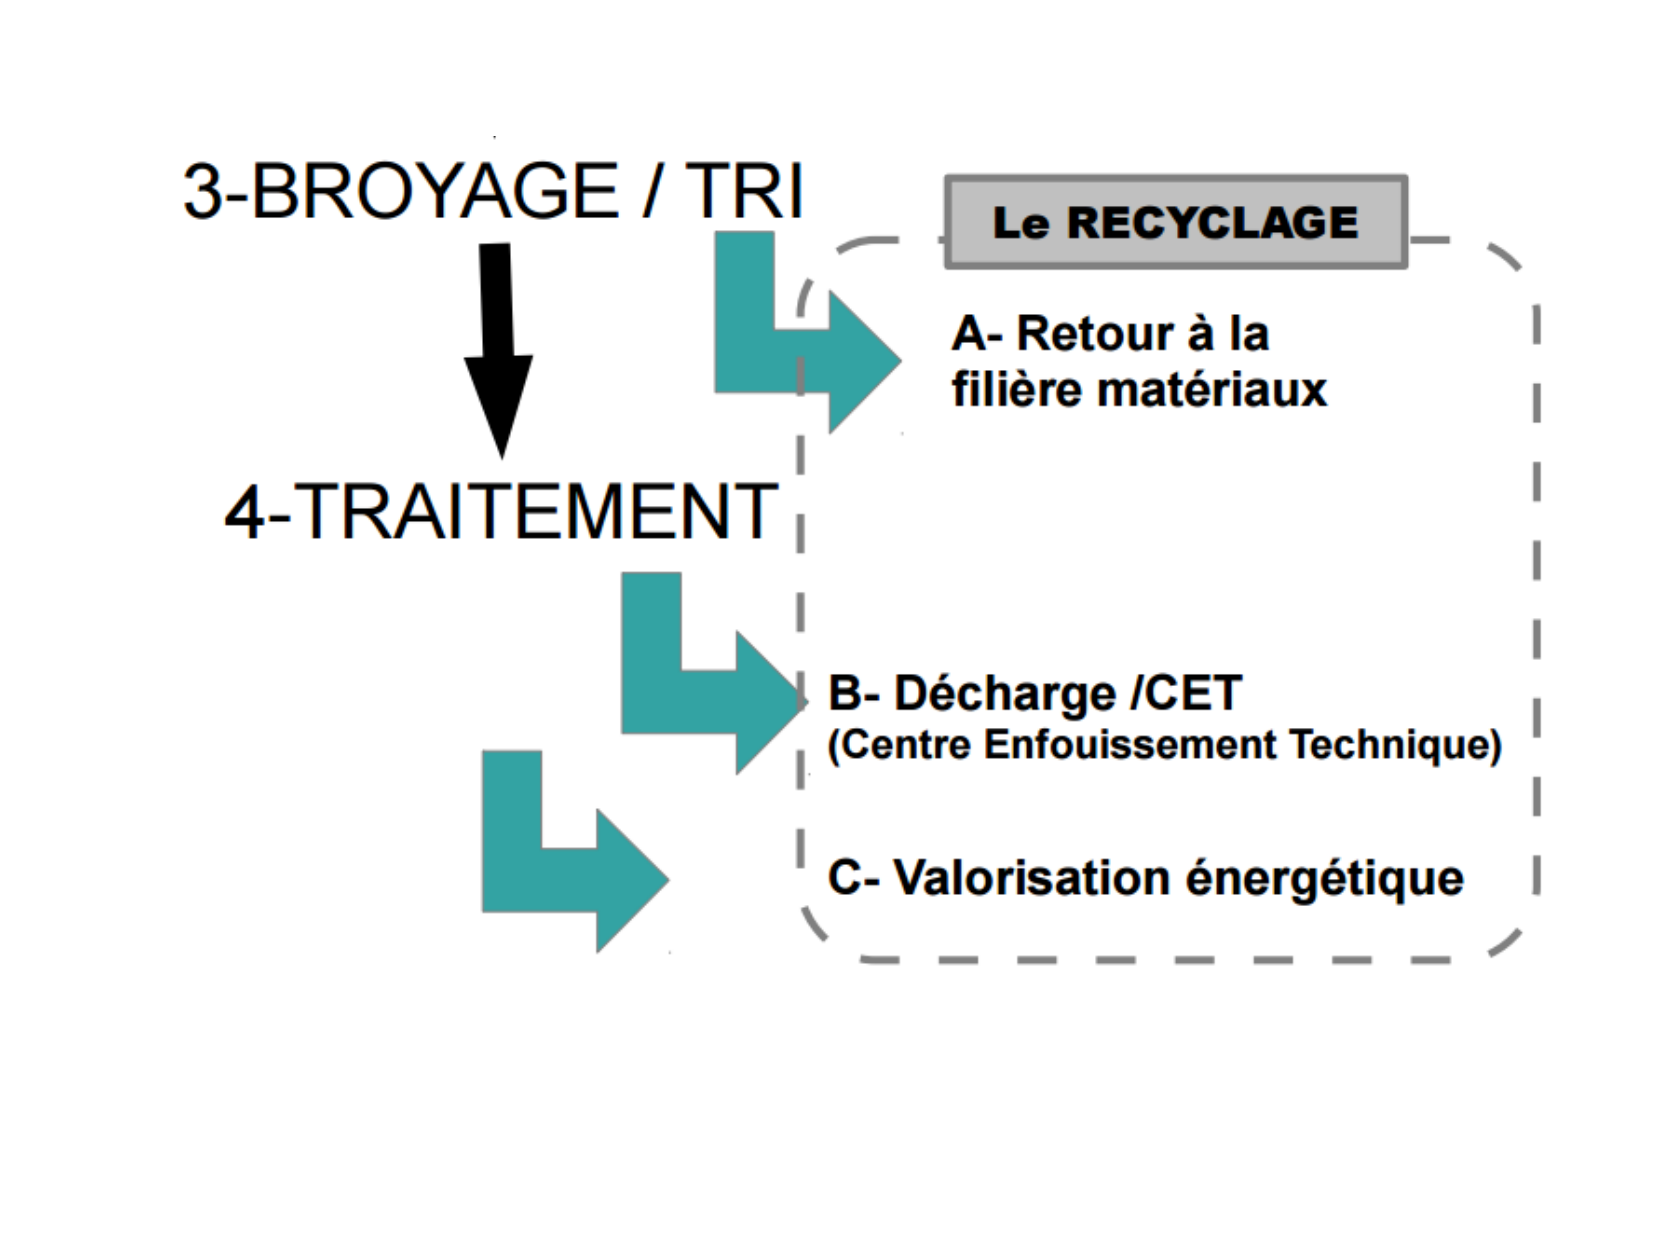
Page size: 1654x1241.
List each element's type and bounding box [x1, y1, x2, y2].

picture [129, 136, 1571, 1016]
